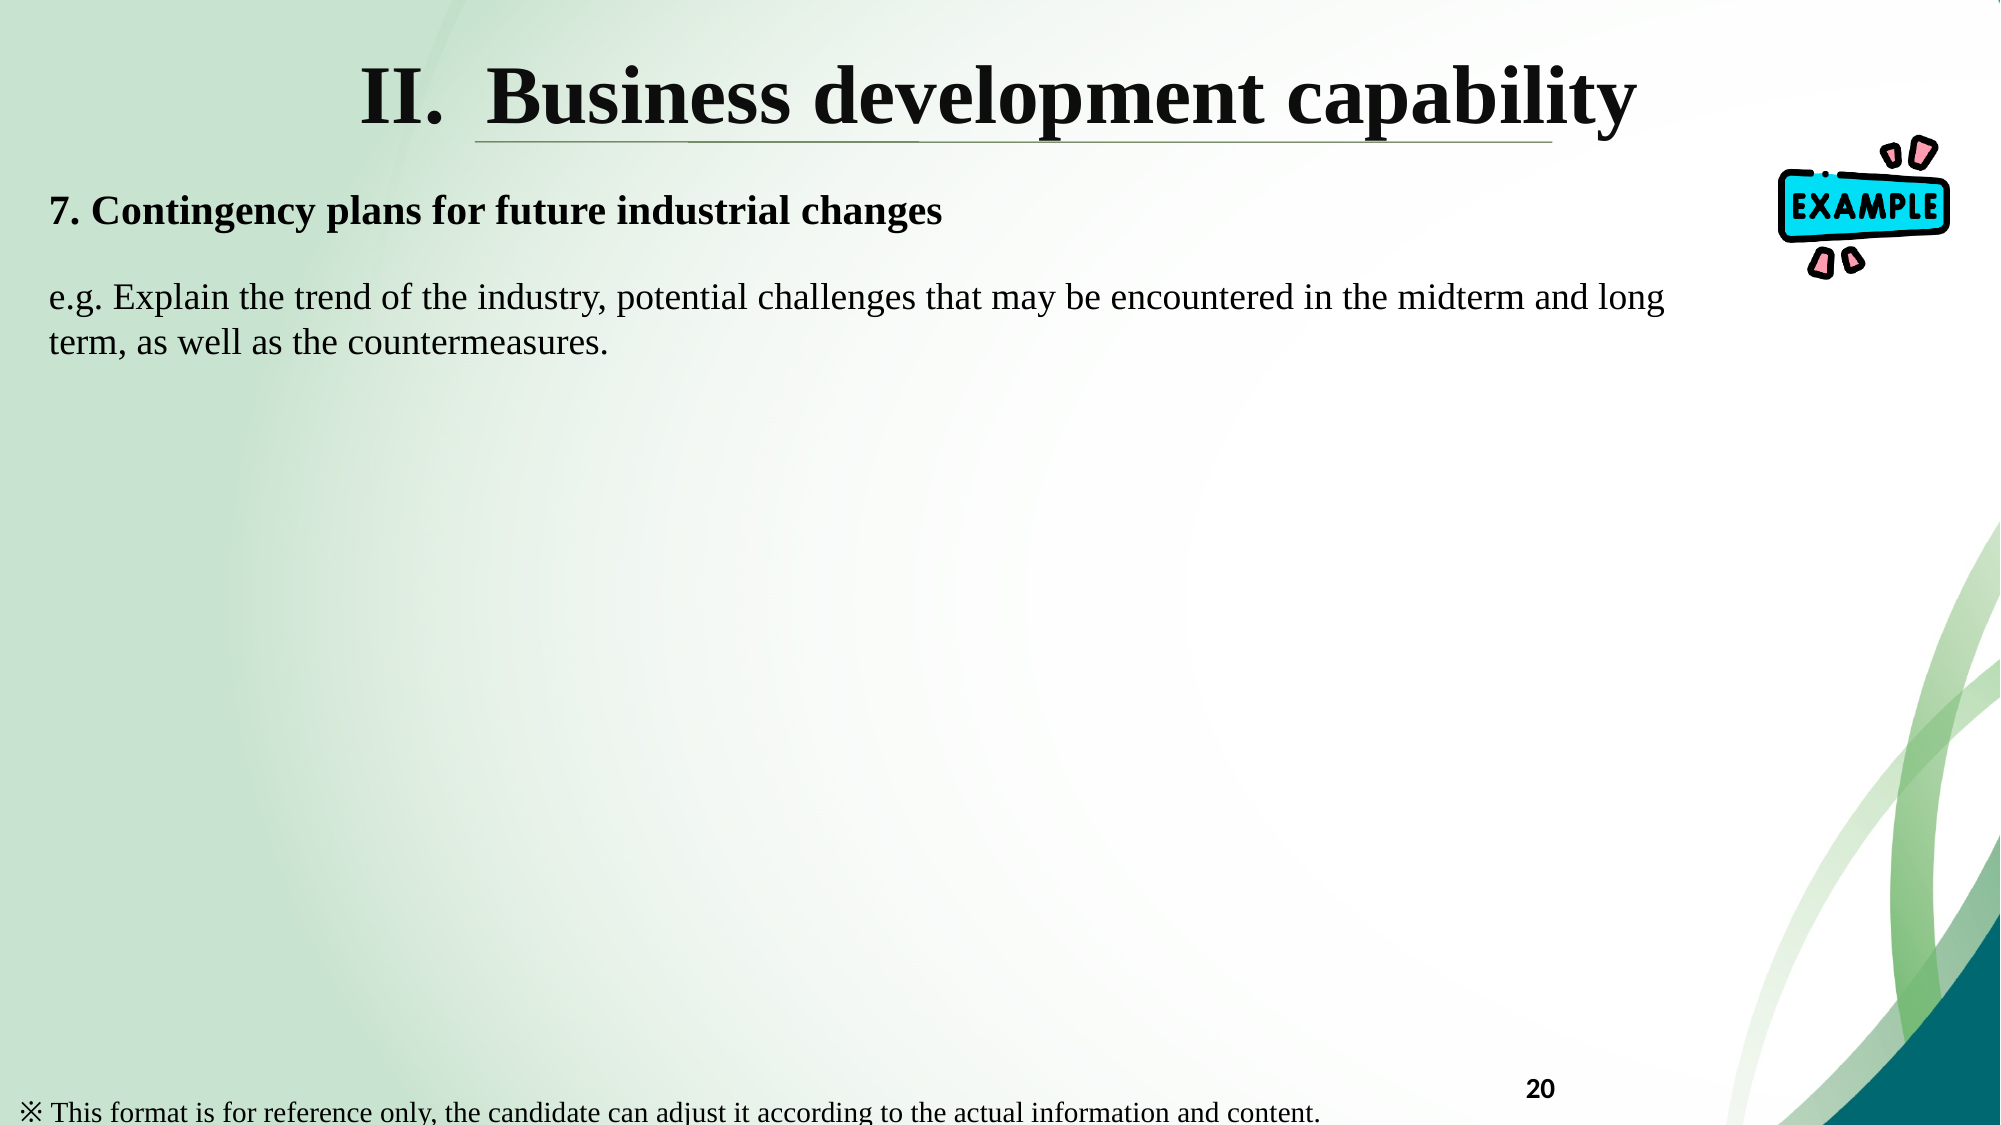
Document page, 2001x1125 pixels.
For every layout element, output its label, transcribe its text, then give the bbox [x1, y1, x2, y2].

text_box e.g. Explain the trend of the industry, potential challenges that may be encountered in the midterm and long term, as well as the countermeasures. [42, 257, 1695, 377]
picture [1778, 139, 1950, 293]
text_box 20 [1518, 1053, 1969, 1114]
text_box ※ This format is for reference only, the candidate can adjust it according to the actual information and content. [12, 1068, 1330, 1125]
title II. Business development capability [3, 36, 1996, 139]
text_box 7. Contingency plans for future industrial changes [42, 168, 1662, 248]
